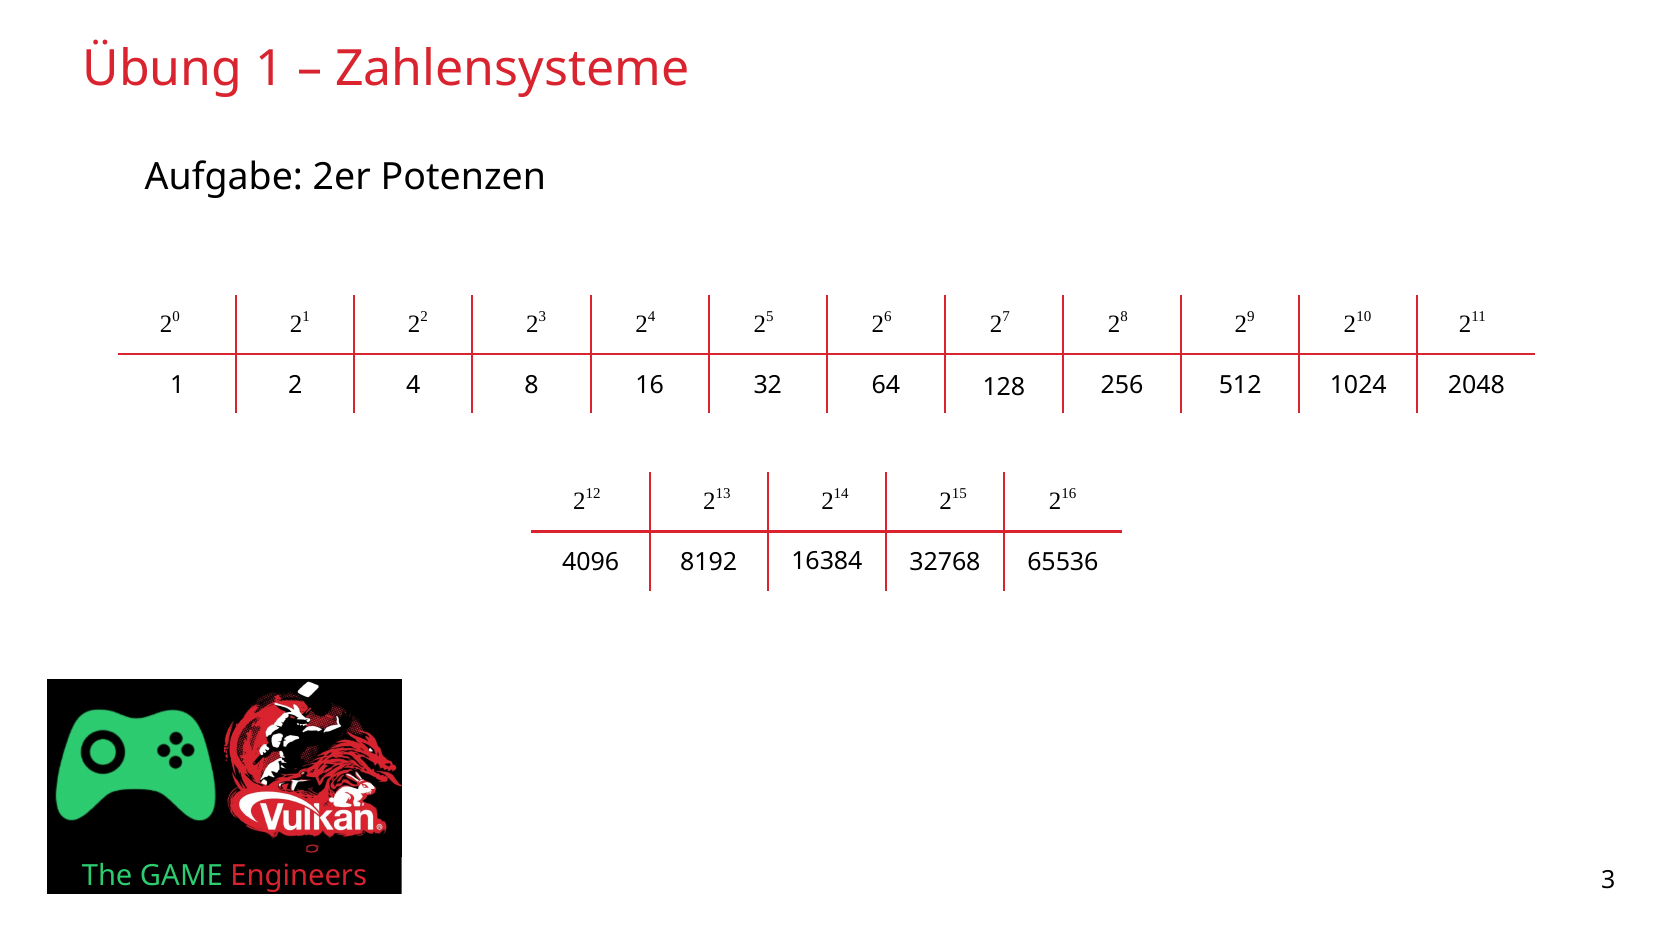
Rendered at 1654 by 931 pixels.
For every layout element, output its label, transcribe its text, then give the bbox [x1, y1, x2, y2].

text_box 64 [826, 354, 945, 414]
chart [814, 484, 856, 516]
text_box 128 [944, 357, 1062, 414]
text_box 16 [590, 354, 708, 414]
text_box 8192 [649, 534, 767, 588]
text_box 16384 [767, 531, 885, 588]
chart [401, 307, 434, 339]
text_box 65536 [1003, 531, 1123, 591]
chart [747, 307, 780, 339]
chart [566, 484, 607, 516]
chart [629, 307, 663, 339]
chart [1101, 307, 1135, 339]
chart [1337, 307, 1378, 339]
text_box 8 [472, 354, 590, 414]
title Übung 1 – Zahlensysteme [82, 36, 1571, 96]
text_box 4 [354, 354, 472, 414]
picture [47, 679, 402, 857]
text_box Aufgabe: 2er Potenzen [129, 141, 851, 201]
text_box 512 [1181, 354, 1299, 414]
chart [1228, 307, 1261, 339]
text_box 256 [1062, 354, 1181, 414]
text_box 2048 [1417, 354, 1536, 414]
chart [865, 307, 899, 339]
chart [983, 307, 1017, 339]
text_box 2 [236, 354, 354, 414]
text_box 32 [708, 354, 826, 414]
text_box 32768 [885, 531, 1003, 591]
chart [1452, 307, 1492, 339]
chart [153, 307, 272, 354]
chart [519, 307, 553, 339]
chart [933, 484, 973, 516]
text_box 1 [118, 354, 236, 414]
text_box 4096 [531, 531, 650, 591]
chart [696, 484, 737, 516]
chart [1042, 484, 1083, 516]
text_box 1024 [1299, 354, 1417, 414]
chart [283, 307, 316, 339]
